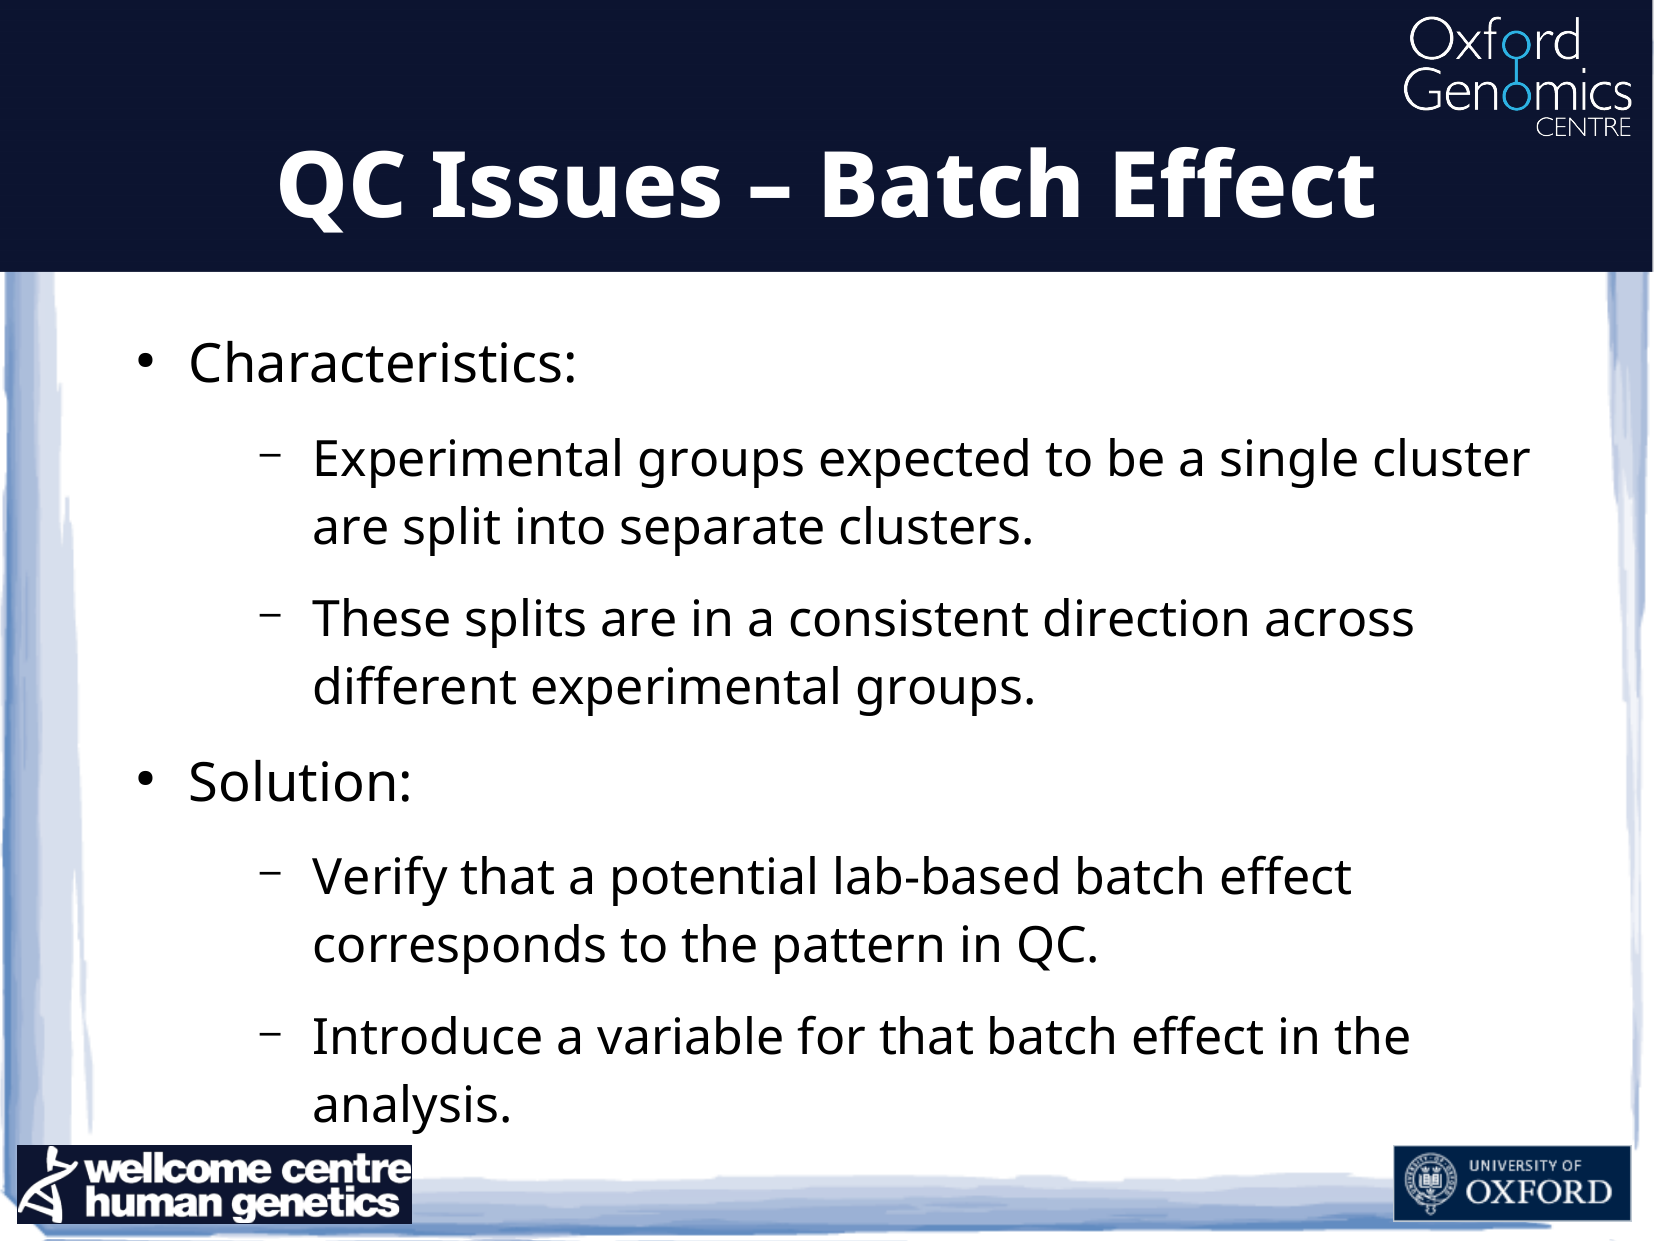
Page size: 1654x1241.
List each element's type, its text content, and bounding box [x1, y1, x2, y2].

picture [0, 0, 1654, 1241]
title QC Issues – Batch Effect [82, 78, 1571, 287]
list Characteristics: Experimental groups expected to be a single cluster are split into separate clusters. These splits are in a consistent direction across different experimental groups. Solution: Verify that a potential lab-based batch effect corresponds to the pattern in QC. Introduce a variable for that batch effect in the analysis. [118, 324, 1571, 1005]
